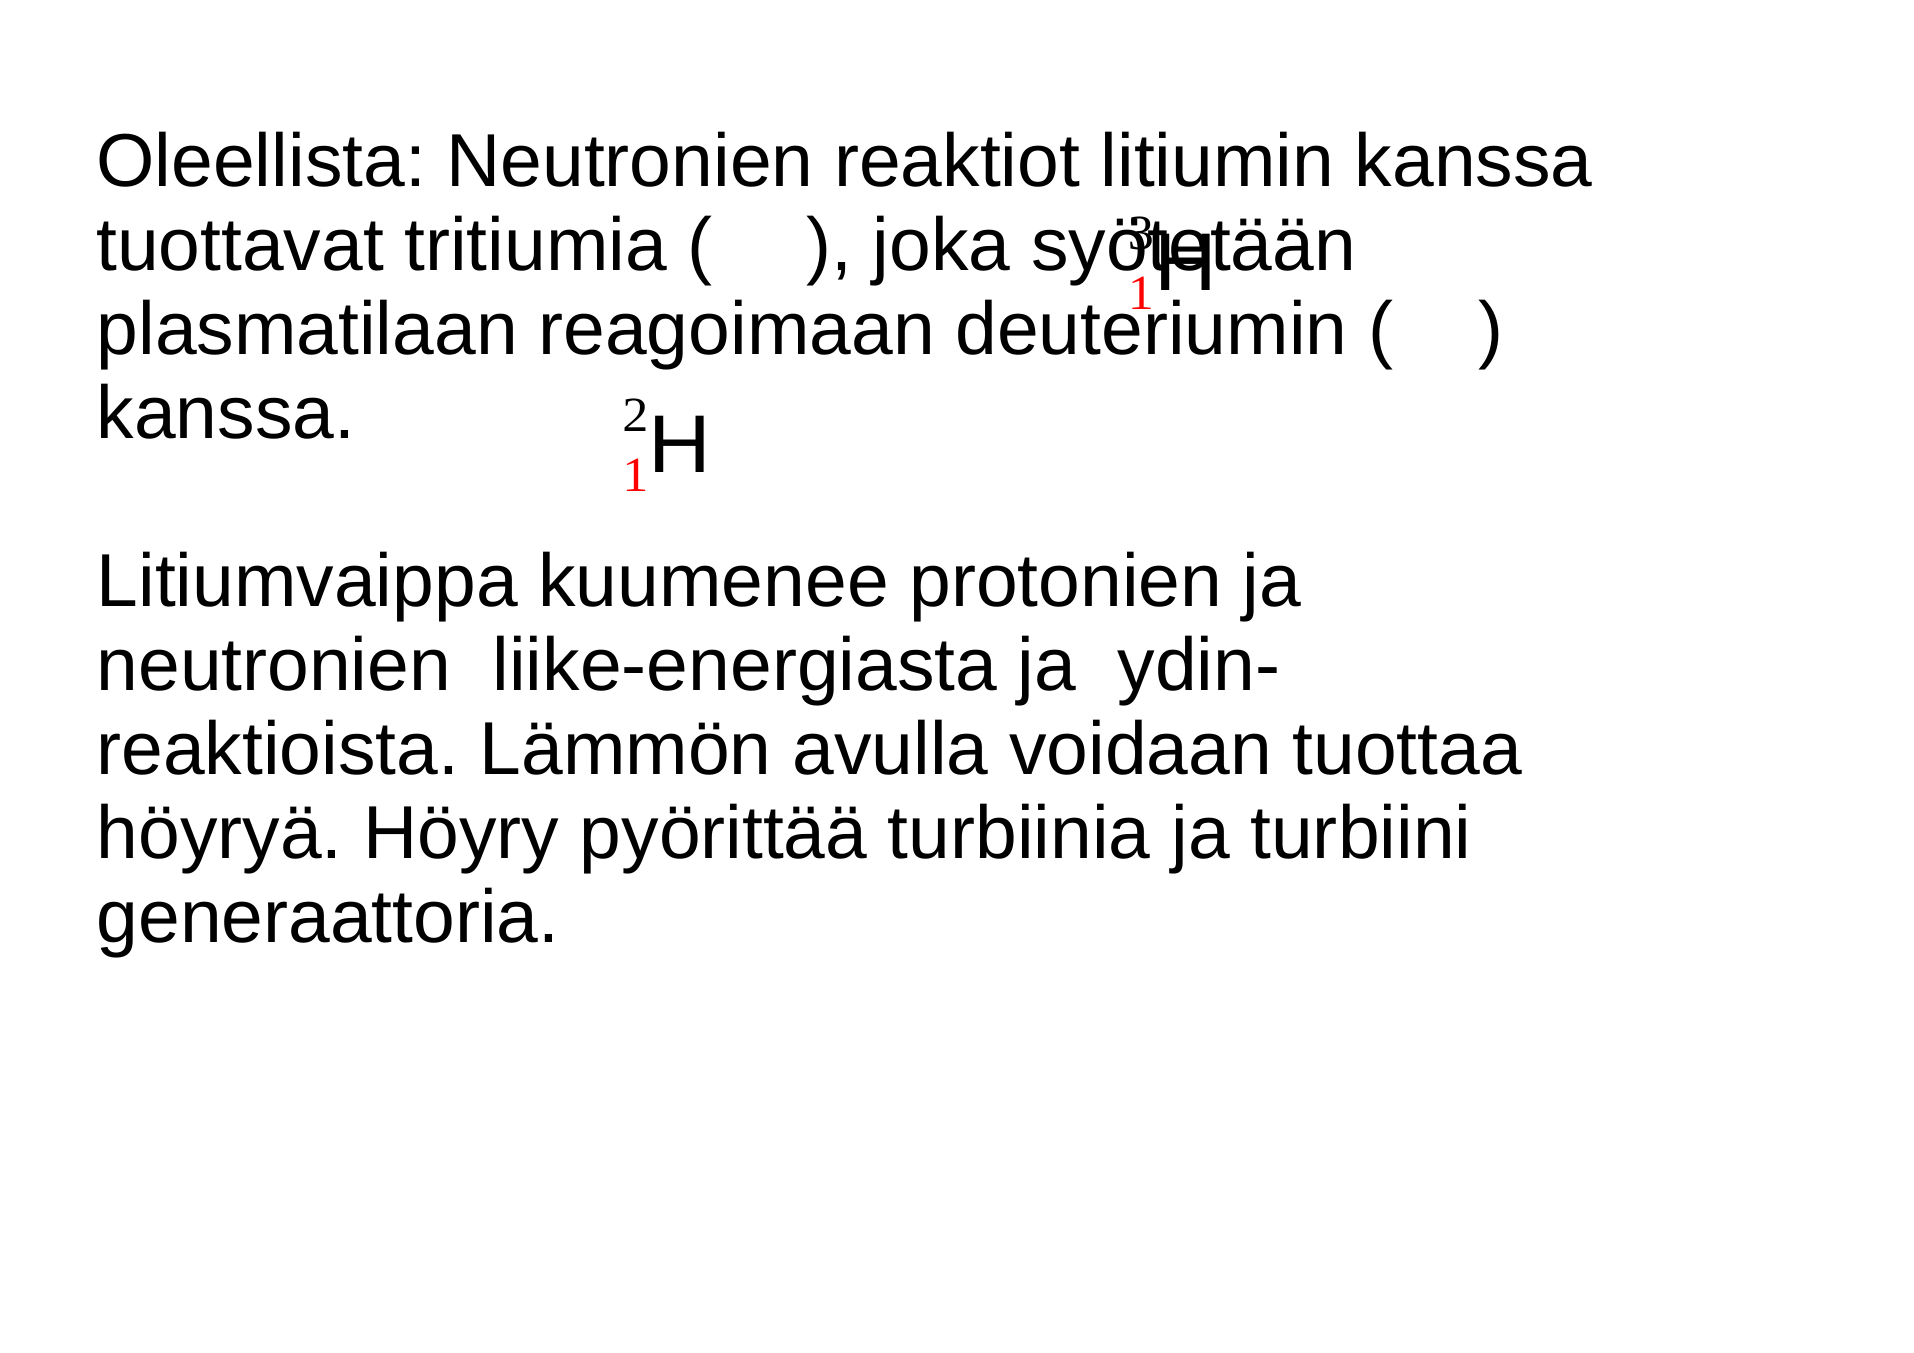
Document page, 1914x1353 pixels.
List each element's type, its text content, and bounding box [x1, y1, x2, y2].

text_box Oleellista: Neutronien reaktiot litiumin kanssa tuottavat tritiumia ( ), joka syötetään plasmatilaan reagoimaan deuteriumin ( ) kanssa. Litiumvaippa kuumenee protonien ja neutronien liike-energiasta ja ydin-reaktioista. Lämmön avulla voidaan tuottaa höyryä. Höyry pyörittää turbiinia ja turbiini generaattoria. [81, 111, 1647, 1044]
chart [615, 388, 718, 503]
chart [1120, 206, 1225, 321]
